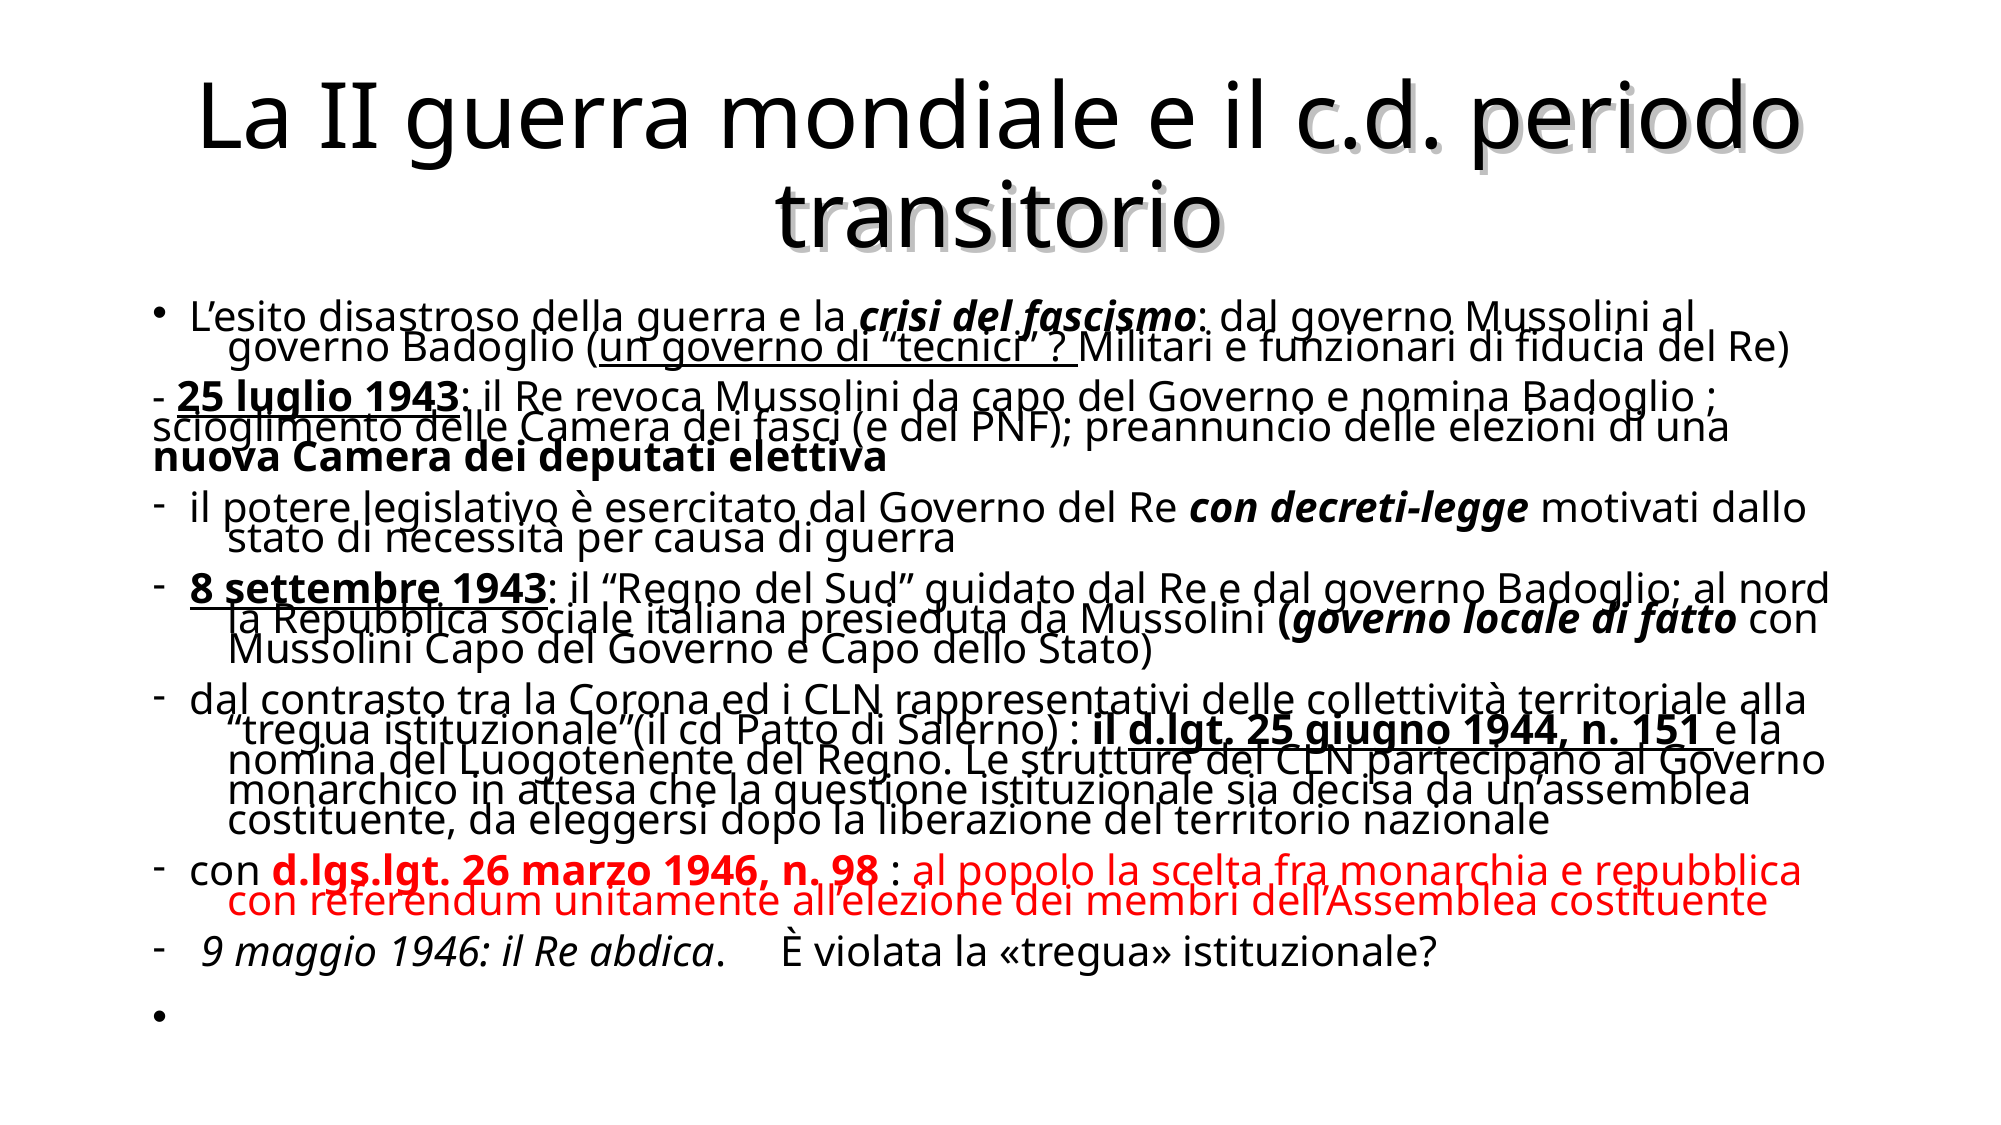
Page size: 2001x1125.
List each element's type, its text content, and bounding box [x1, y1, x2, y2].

title La II guerra mondiale e il c.d. periodo transitorio [137, 59, 1863, 278]
list L’esito disastroso della guerra e la crisi del fascismo: dal governo Mussolini al governo Badoglio (un governo di “tecnici” ? Militari e funzionari di fiducia del Re) - 25 luglio 1943: il Re revoca Mussolini da capo del Governo e nomina Badoglio ; scioglimento delle Camera dei fasci (e del PNF); preannuncio delle elezioni di una nuova Camera dei deputati elettiva il potere legislativo è esercitato dal Governo del Re con decreti-legge motivati dallo stato di necessità per causa di guerra 8 settembre 1943: il “Regno del Sud” guidato dal Re e dal governo Badoglio; al nord la Repubblica sociale italiana presieduta da Mussolini (governo locale di fatto con Mussolini Capo del Governo e Capo dello Stato) dal contrasto tra la Corona ed i CLN rappresentativi delle collettività territoriale alla “tregua istituzionale”(il cd Patto di Salerno) : il d.lgt. 25 giugno 1944, n. 151 e la nomina del Luogotenente del Regno. Le strutture del CLN partecipano al Governo monarchico in attesa che la questione istituzionale sia decisa da un’assemblea costituente, da eleggersi dopo la liberazione del territorio nazionale con d.lgs.lgt. 26 marzo 1946, n. 98 : al popolo la scelta fra monarchia e repubblica con referendum unitamente all’elezione dei membri dell’Assemblea costituente 9 maggio 1946: il Re abdica. È violata la «tregua» istituzionale? [137, 299, 1863, 1014]
